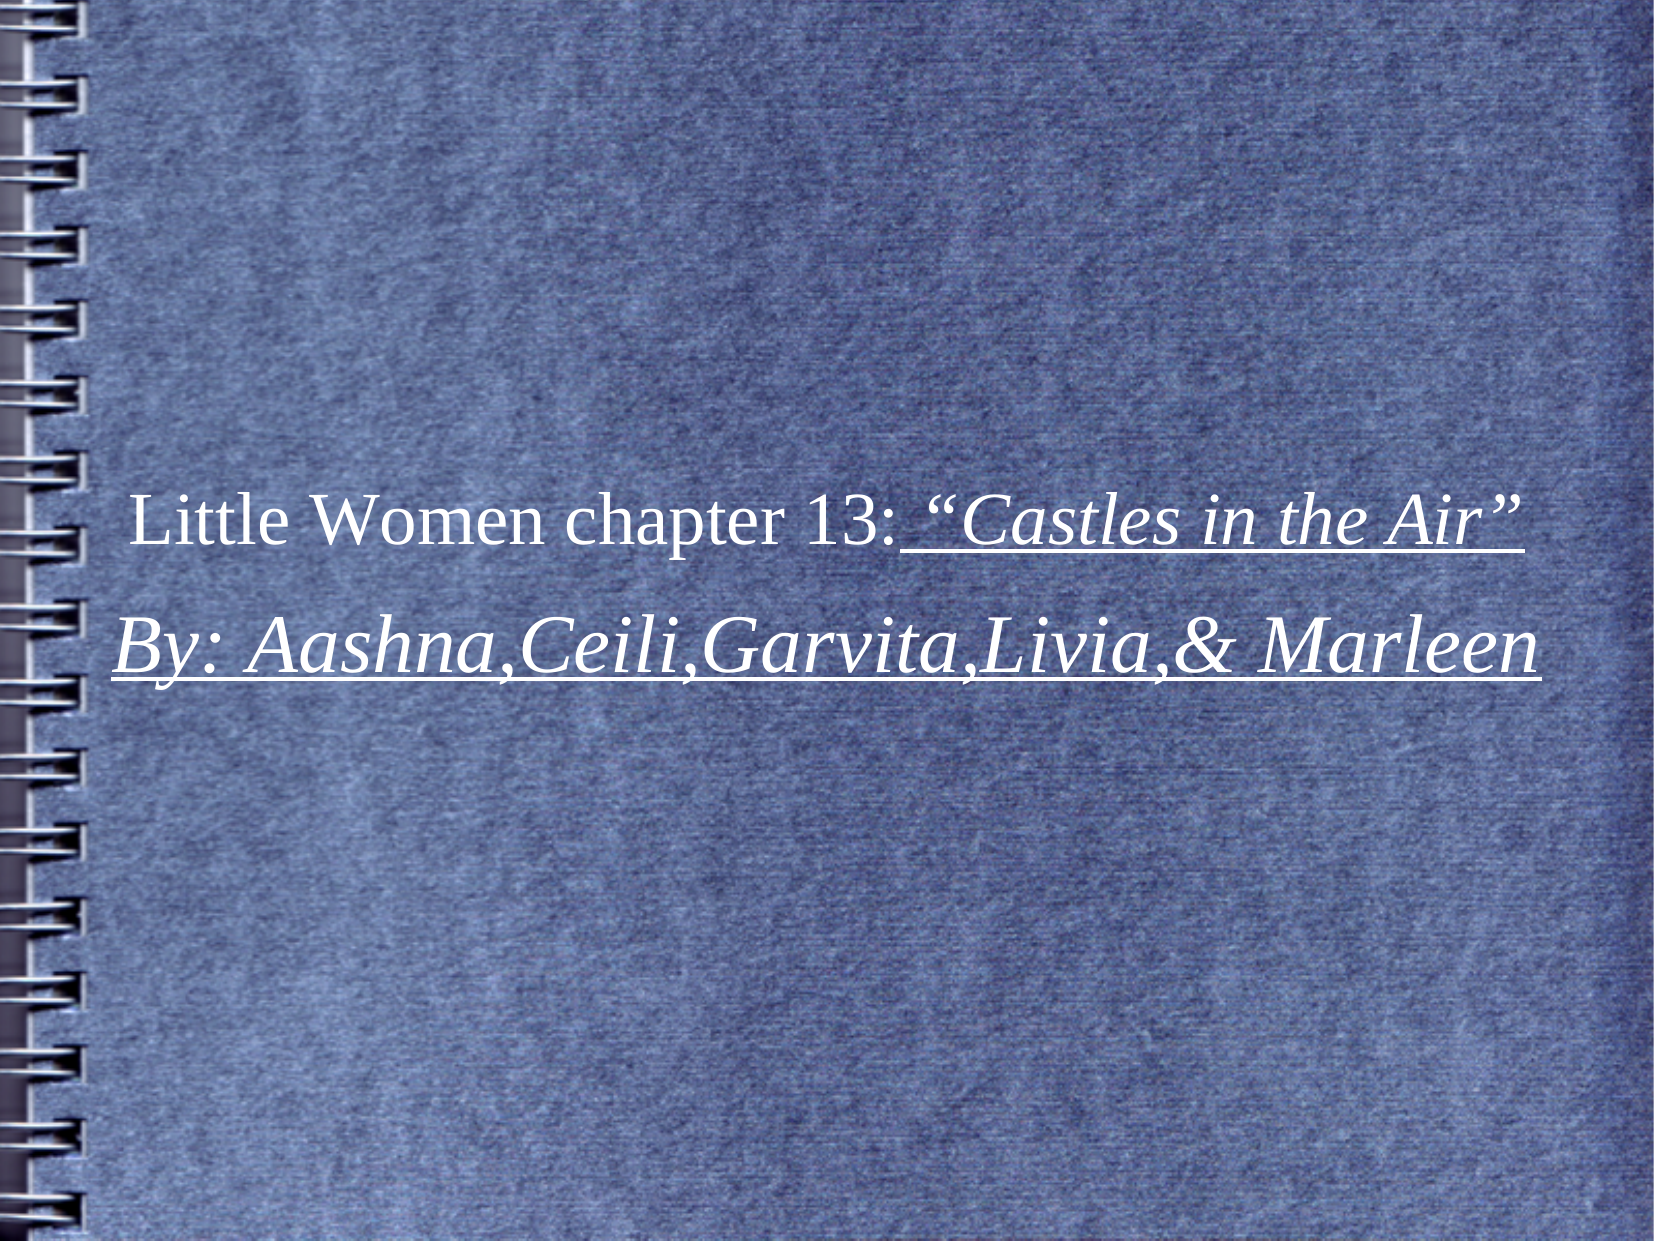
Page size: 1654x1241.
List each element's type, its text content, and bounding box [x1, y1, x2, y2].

subtitle Little Women chapter 13: “Castles in the Air” By: Aashna,Ceili,Garvita,Livia,& Marleen [82, 56, 1571, 1102]
